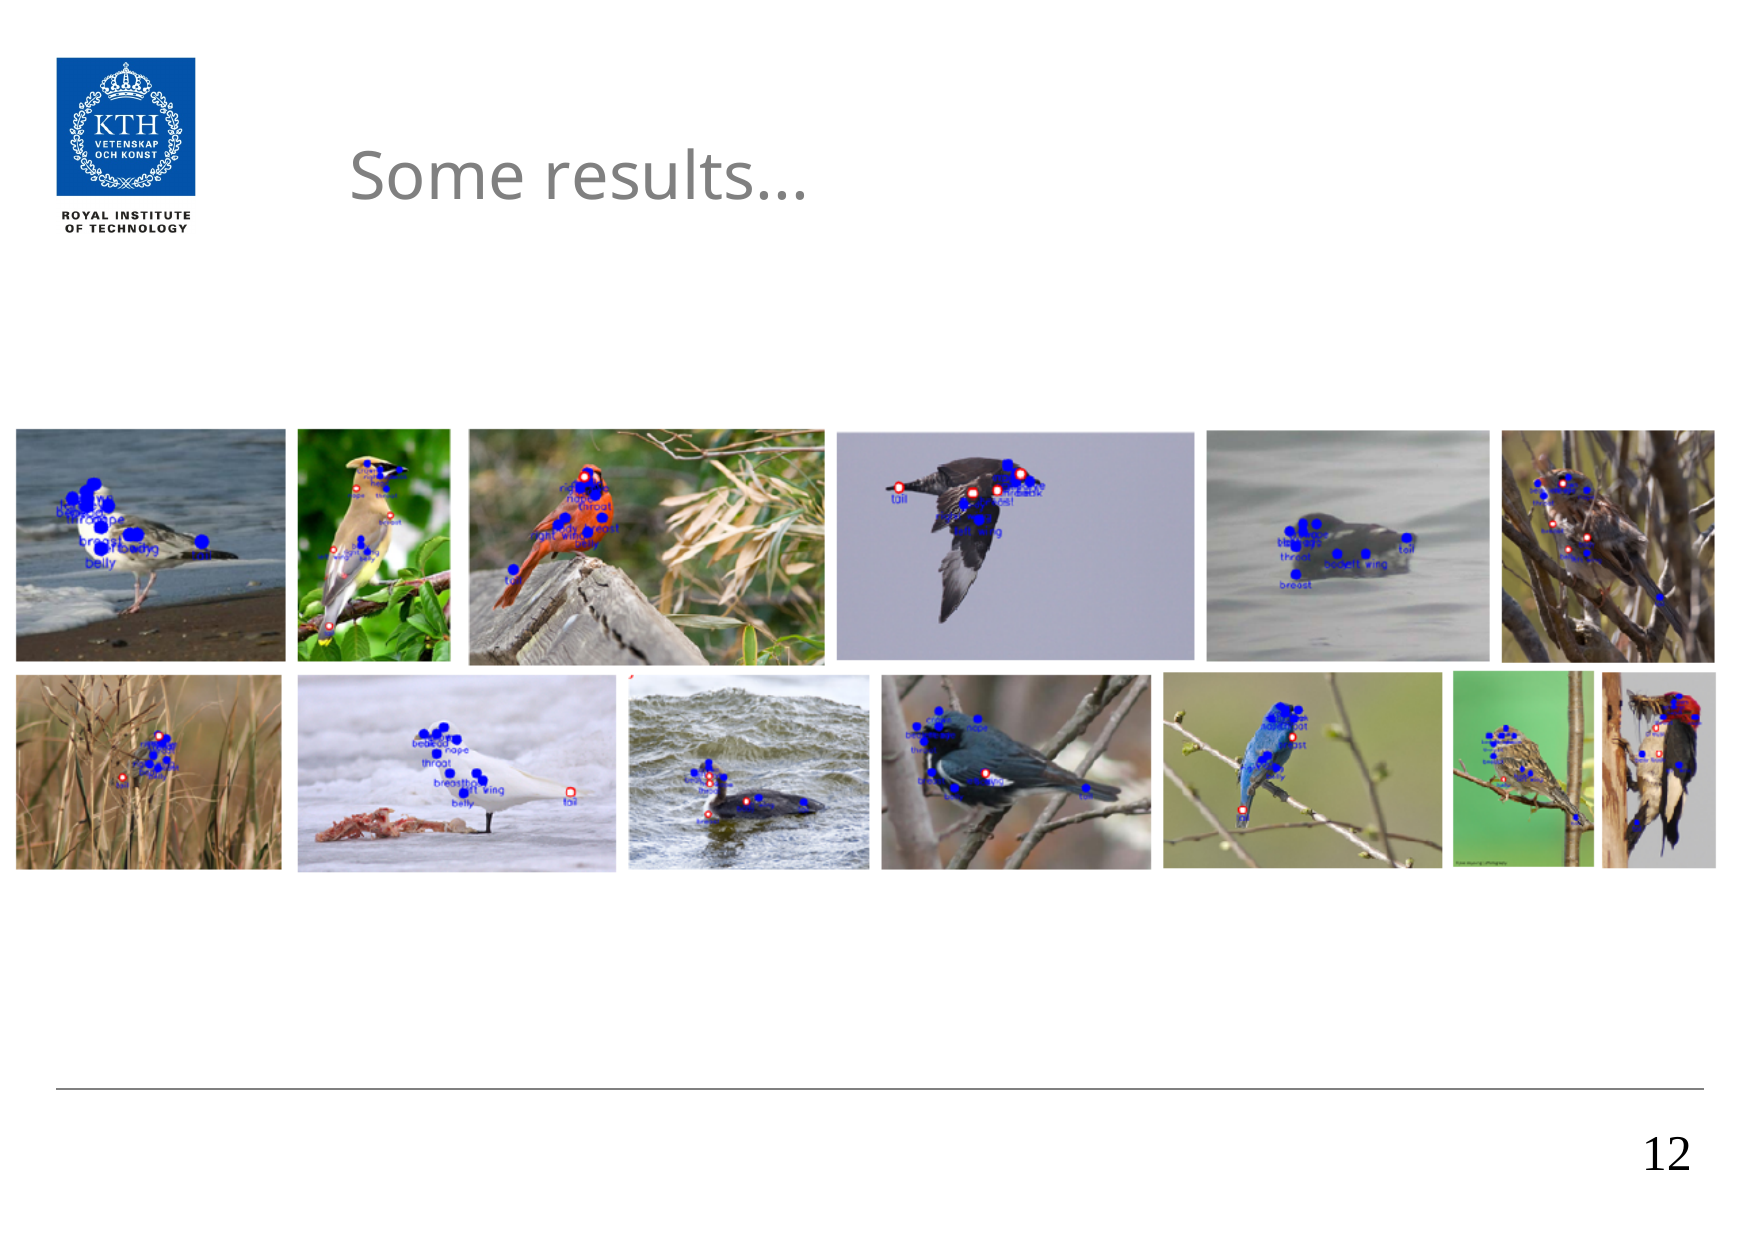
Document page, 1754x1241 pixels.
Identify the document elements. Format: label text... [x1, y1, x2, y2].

picture [56, 57, 196, 234]
title Some results... [349, 69, 1663, 277]
picture [0, 413, 1754, 890]
